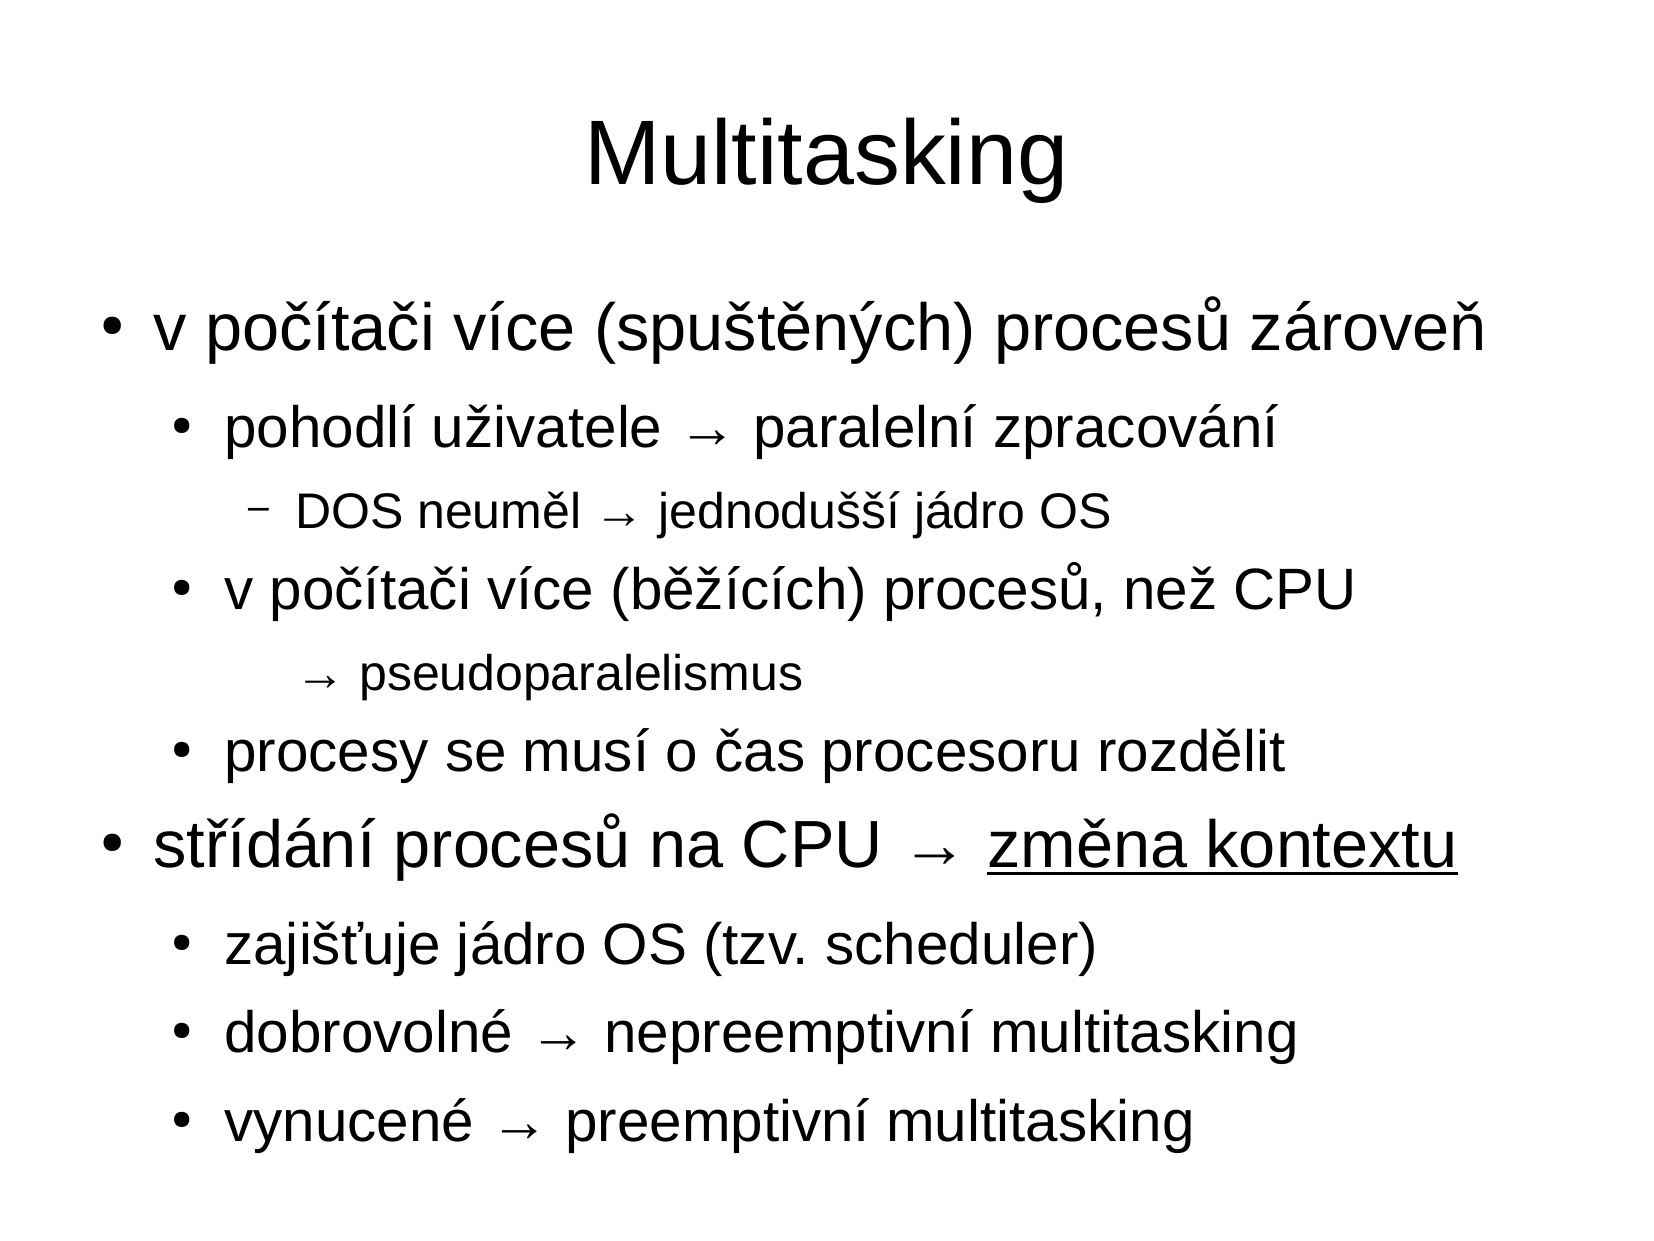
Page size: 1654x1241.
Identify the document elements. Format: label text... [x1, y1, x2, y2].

title Multitasking [82, 56, 1571, 250]
list v počítači více (spuštěných) procesů zároveň pohodlí uživatele → paralelní zpracování DOS neuměl → jednodušší jádro OS v počítači více (běžících) procesů, než CPU → pseudoparalelismus procesy se musí o čas procesoru rozdělit střídání procesů na CPU → změna kontextu zajišťuje jádro OS (tzv. scheduler) dobrovolné → nepreemptivní multitasking vynucené → preemptivní multitasking [82, 290, 1571, 1154]
